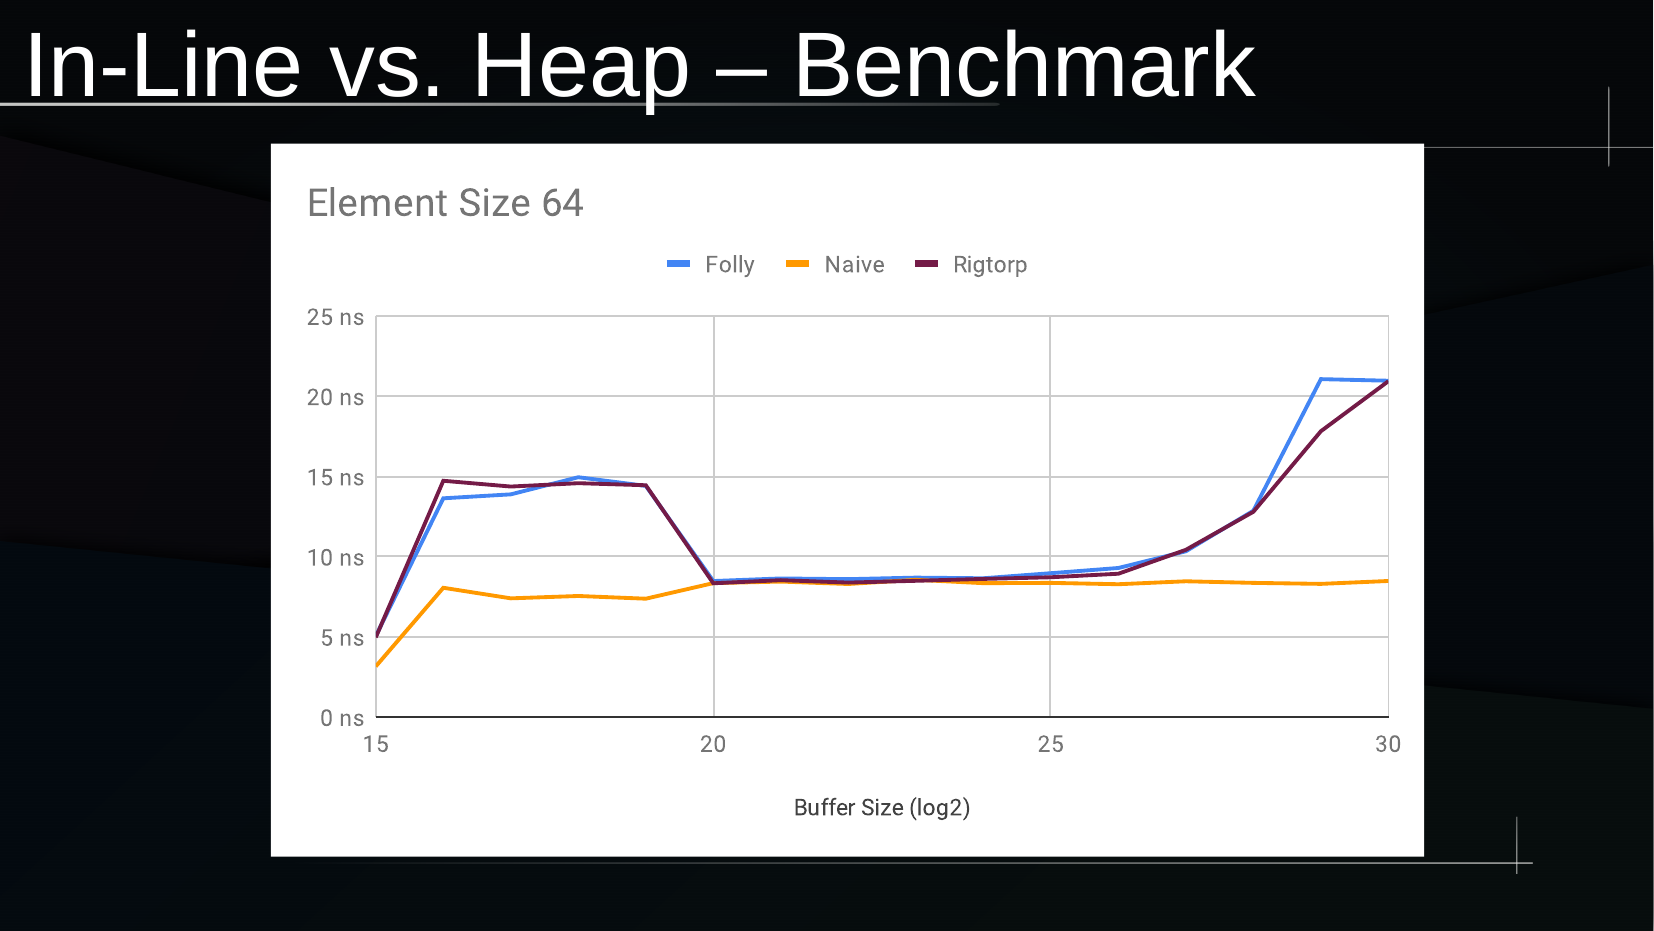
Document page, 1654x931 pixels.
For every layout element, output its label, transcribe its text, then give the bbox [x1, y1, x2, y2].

title In-Line vs. Heap – Benchmark [23, 11, 1589, 119]
picture [0, 0, 1654, 931]
